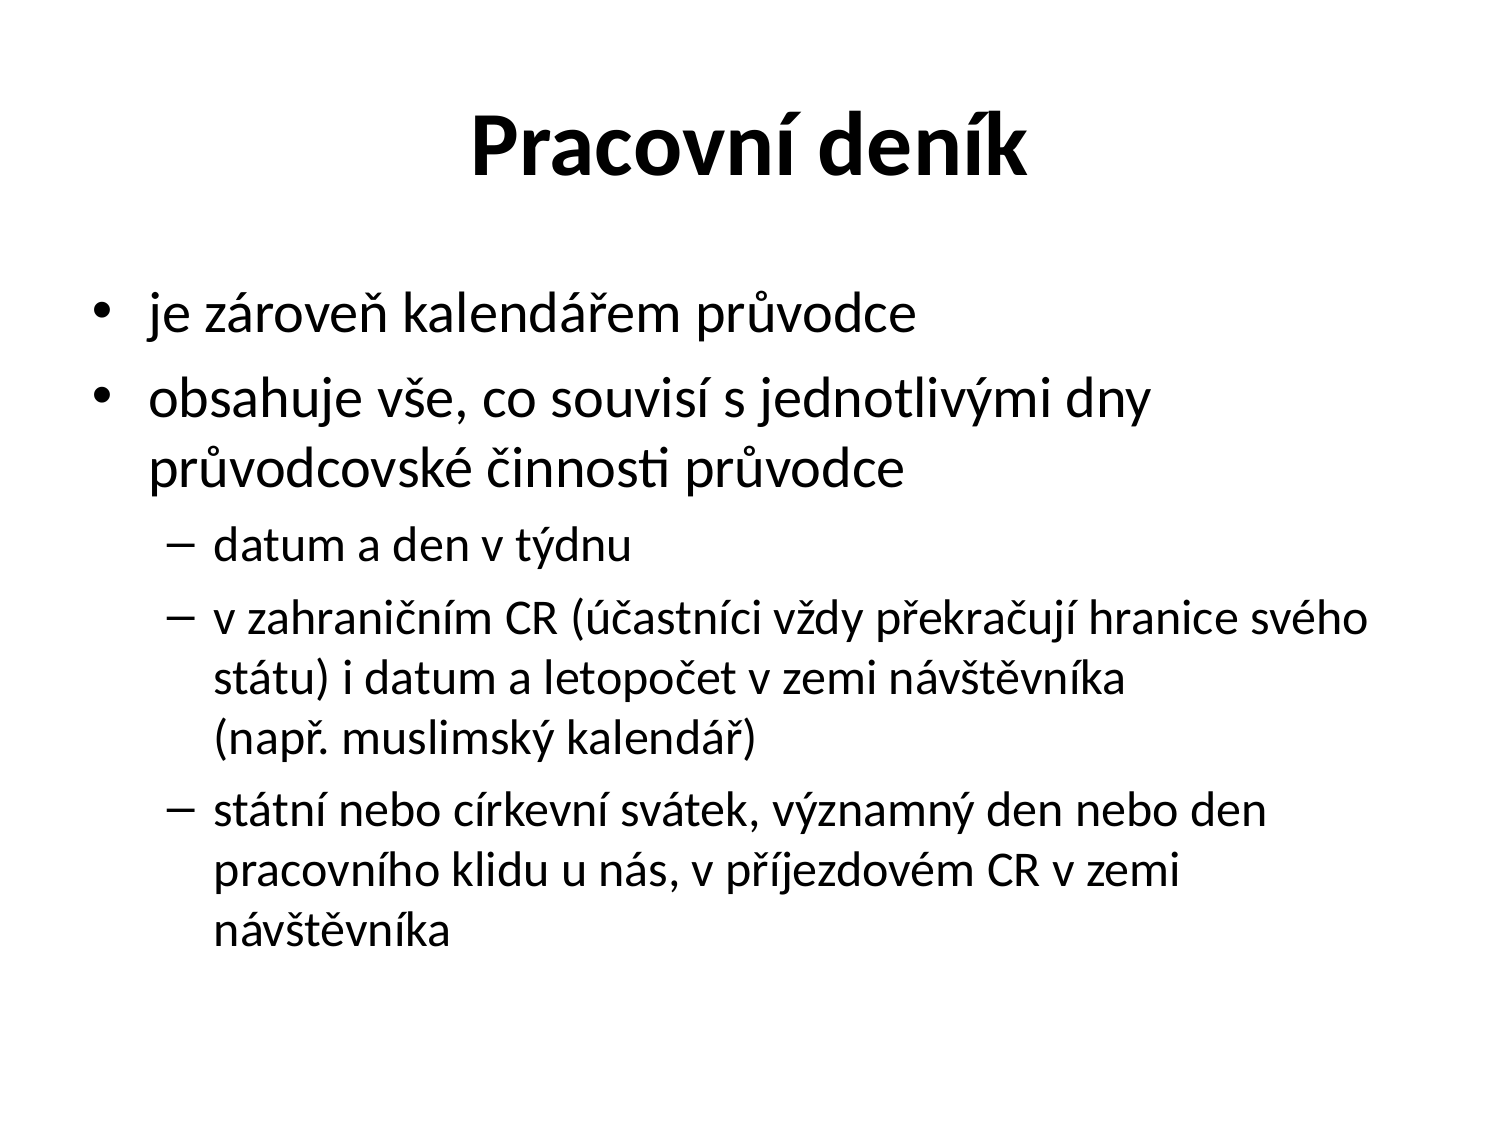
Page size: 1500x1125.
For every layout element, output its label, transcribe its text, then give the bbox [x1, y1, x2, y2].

title Pracovní deník [75, 45, 1426, 233]
list je zároveň kalendářem průvodce obsahuje vše, co souvisí s jednotlivými dny průvodcovské činnosti průvodce datum a den v týdnu v zahraničním CR (účastníci vždy překračují hranice svého státu) i datum a letopočet v zemi návštěvníka (např. muslimský kalendář) státní nebo církevní svátek, významný den nebo den pracovního klidu u nás, v příjezdovém CR v zemi návštěvníka [76, 267, 1427, 1037]
